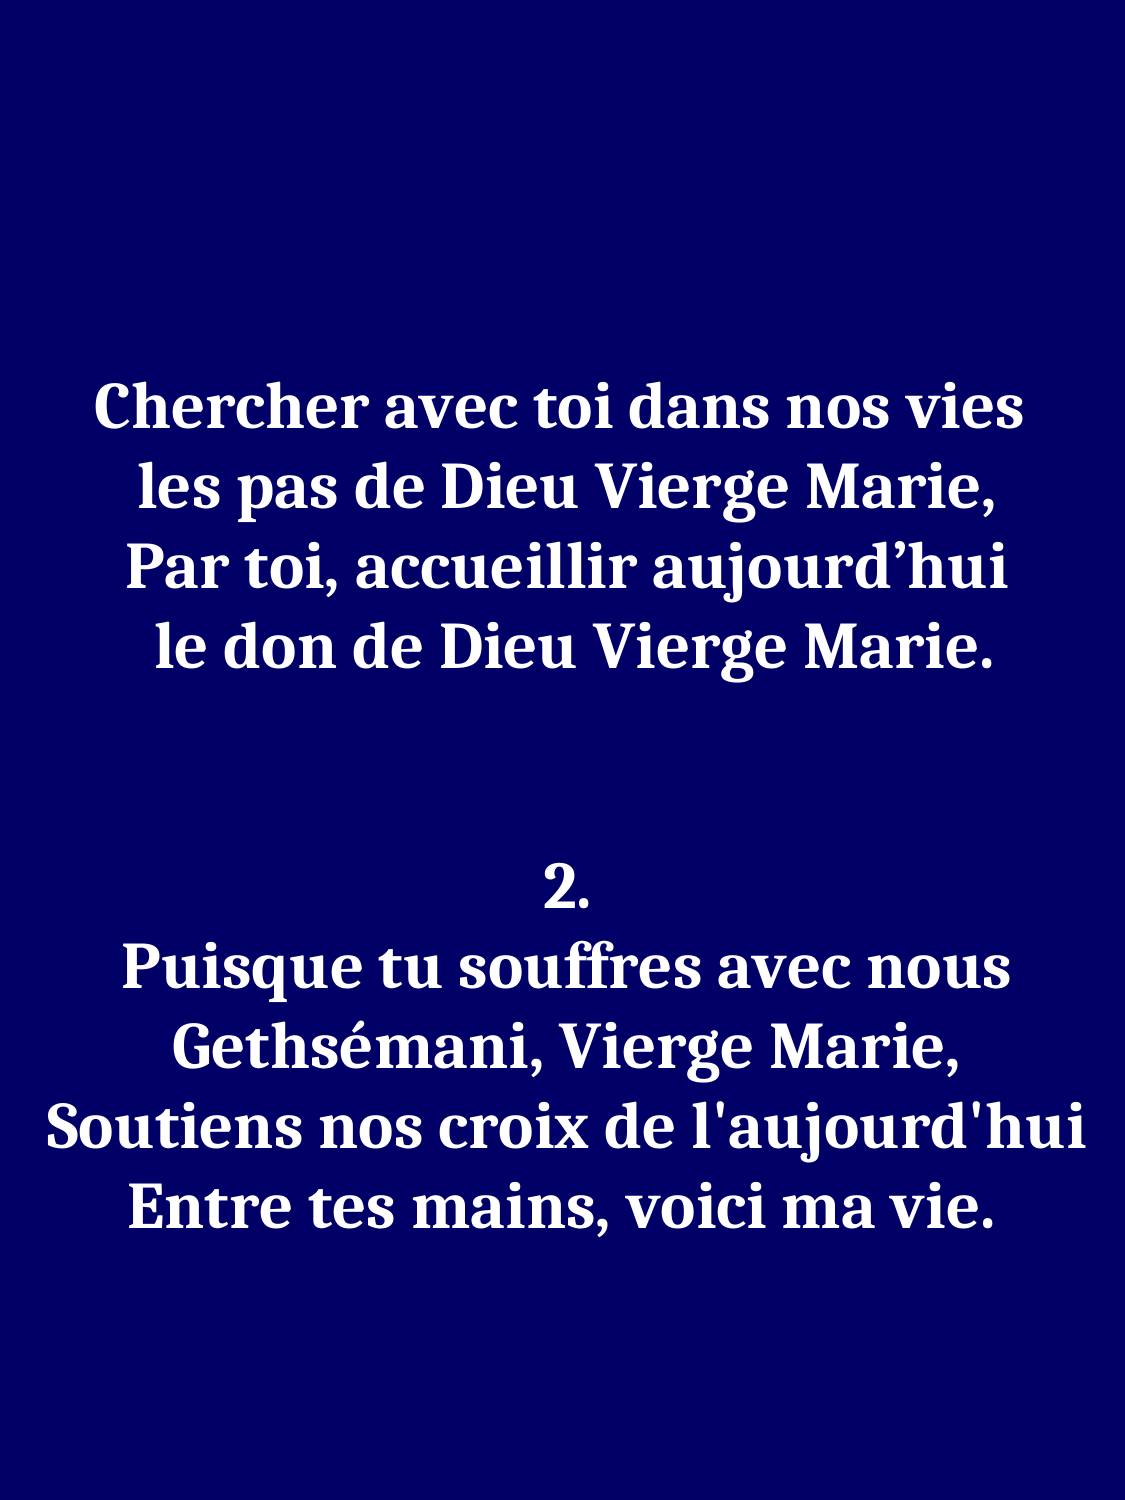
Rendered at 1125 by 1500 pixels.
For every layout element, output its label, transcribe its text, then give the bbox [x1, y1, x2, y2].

text_box Chercher avec toi dans nos vies les pas de Dieu Vierge Marie, Par toi, accueillir aujourd’hui le don de Dieu Vierge Marie. 2. Puisque tu souffres avec nous Gethsémani, Vierge Marie, Soutiens nos croix de l'aujourd'hui Entre tes mains, voici ma vie. [23, 354, 1111, 1429]
